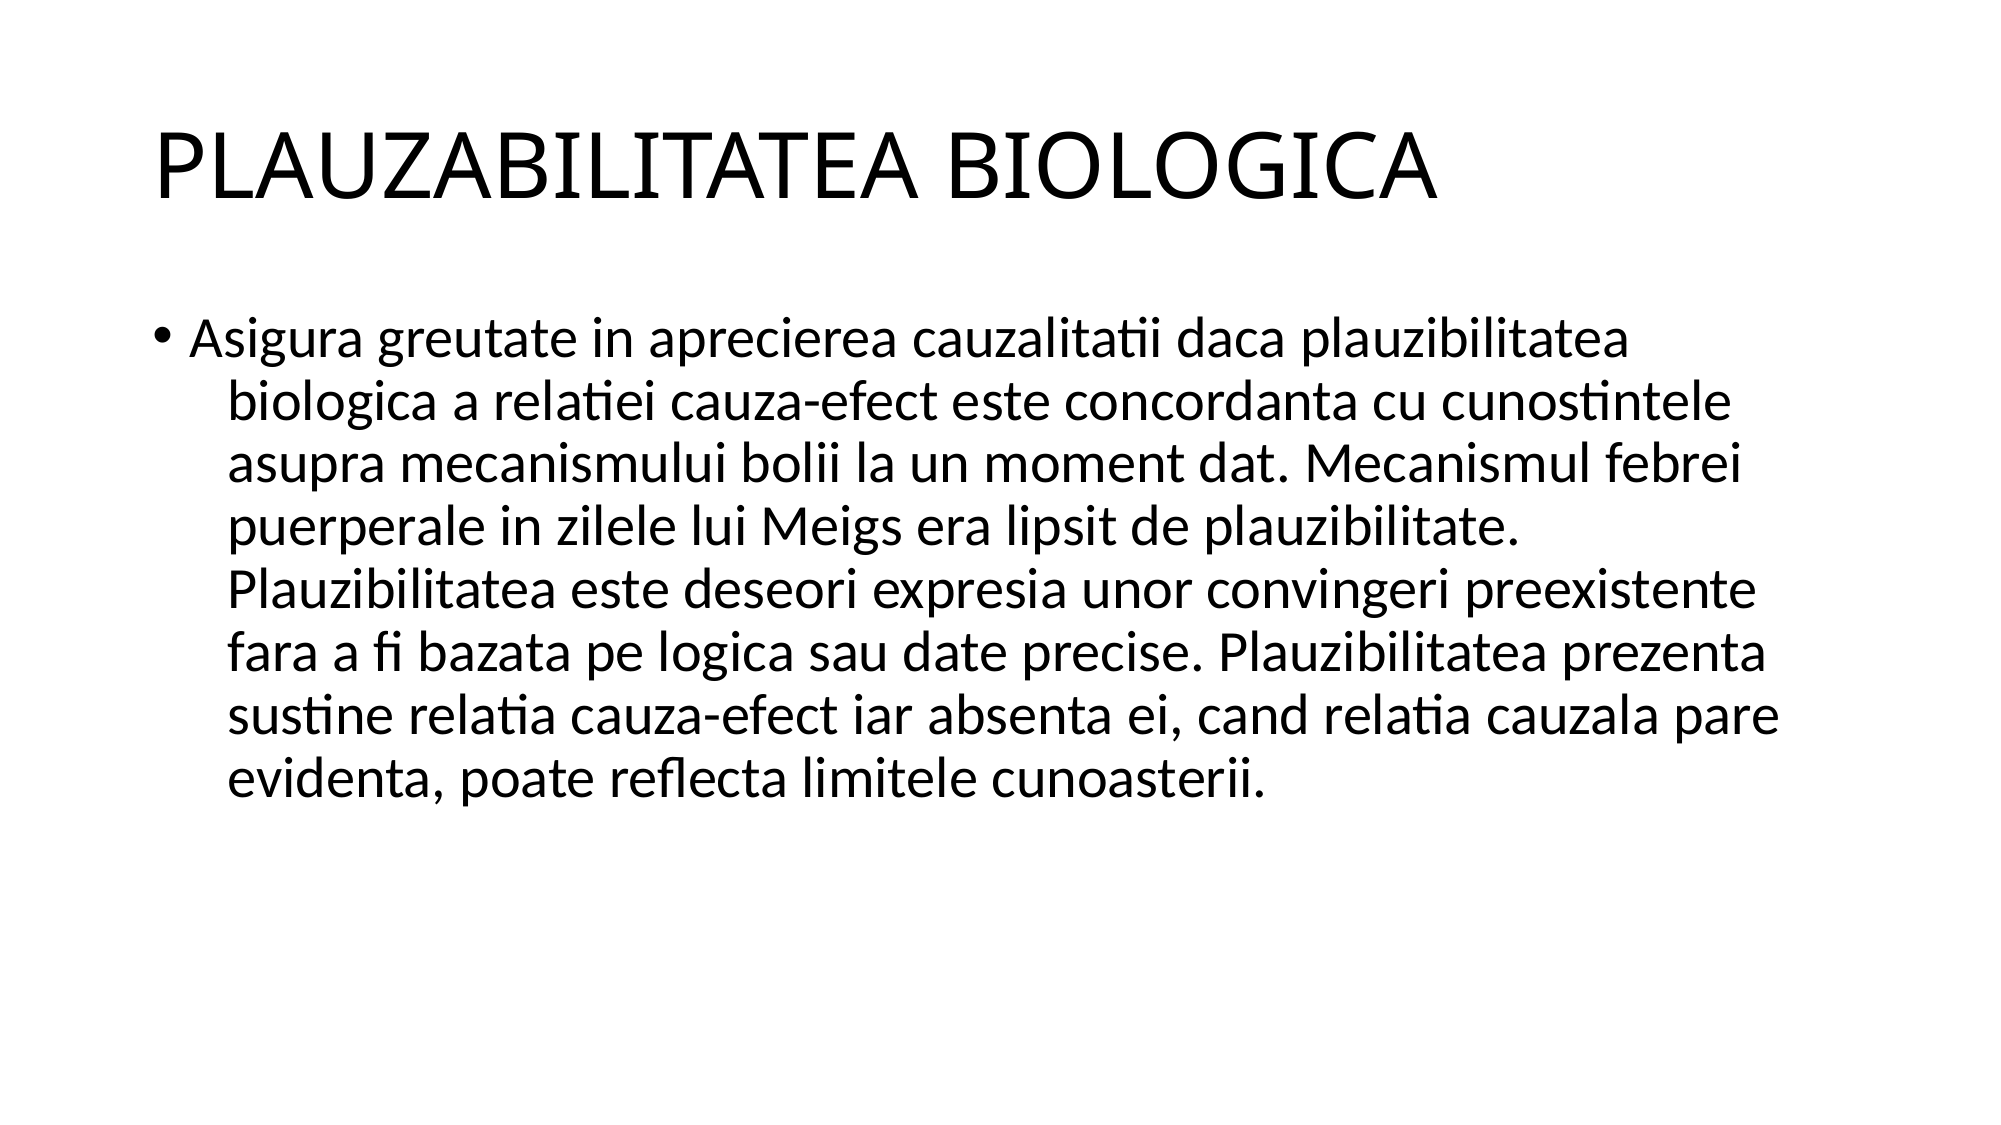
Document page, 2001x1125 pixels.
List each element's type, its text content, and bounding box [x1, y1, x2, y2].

title PLAUZABILITATEA BIOLOGICA [137, 59, 1863, 278]
list Asigura greutate in aprecierea cauzalitatii daca plauzibilitatea biologica a relatiei cauza-efect este concordanta cu cunostintele asupra mecanismului bolii la un moment dat. Mecanismul febrei puerperale in zilele lui Meigs era lipsit de plauzibilitate. Plauzibilitatea este deseori expresia unor convingeri preexistente fara a fi bazata pe logica sau date precise. Plauzibilitatea prezenta sustine relatia cauza-efect iar absenta ei, cand relatia cauzala pare evidenta, poate reflecta limitele cunoasterii. [137, 299, 1863, 1014]
